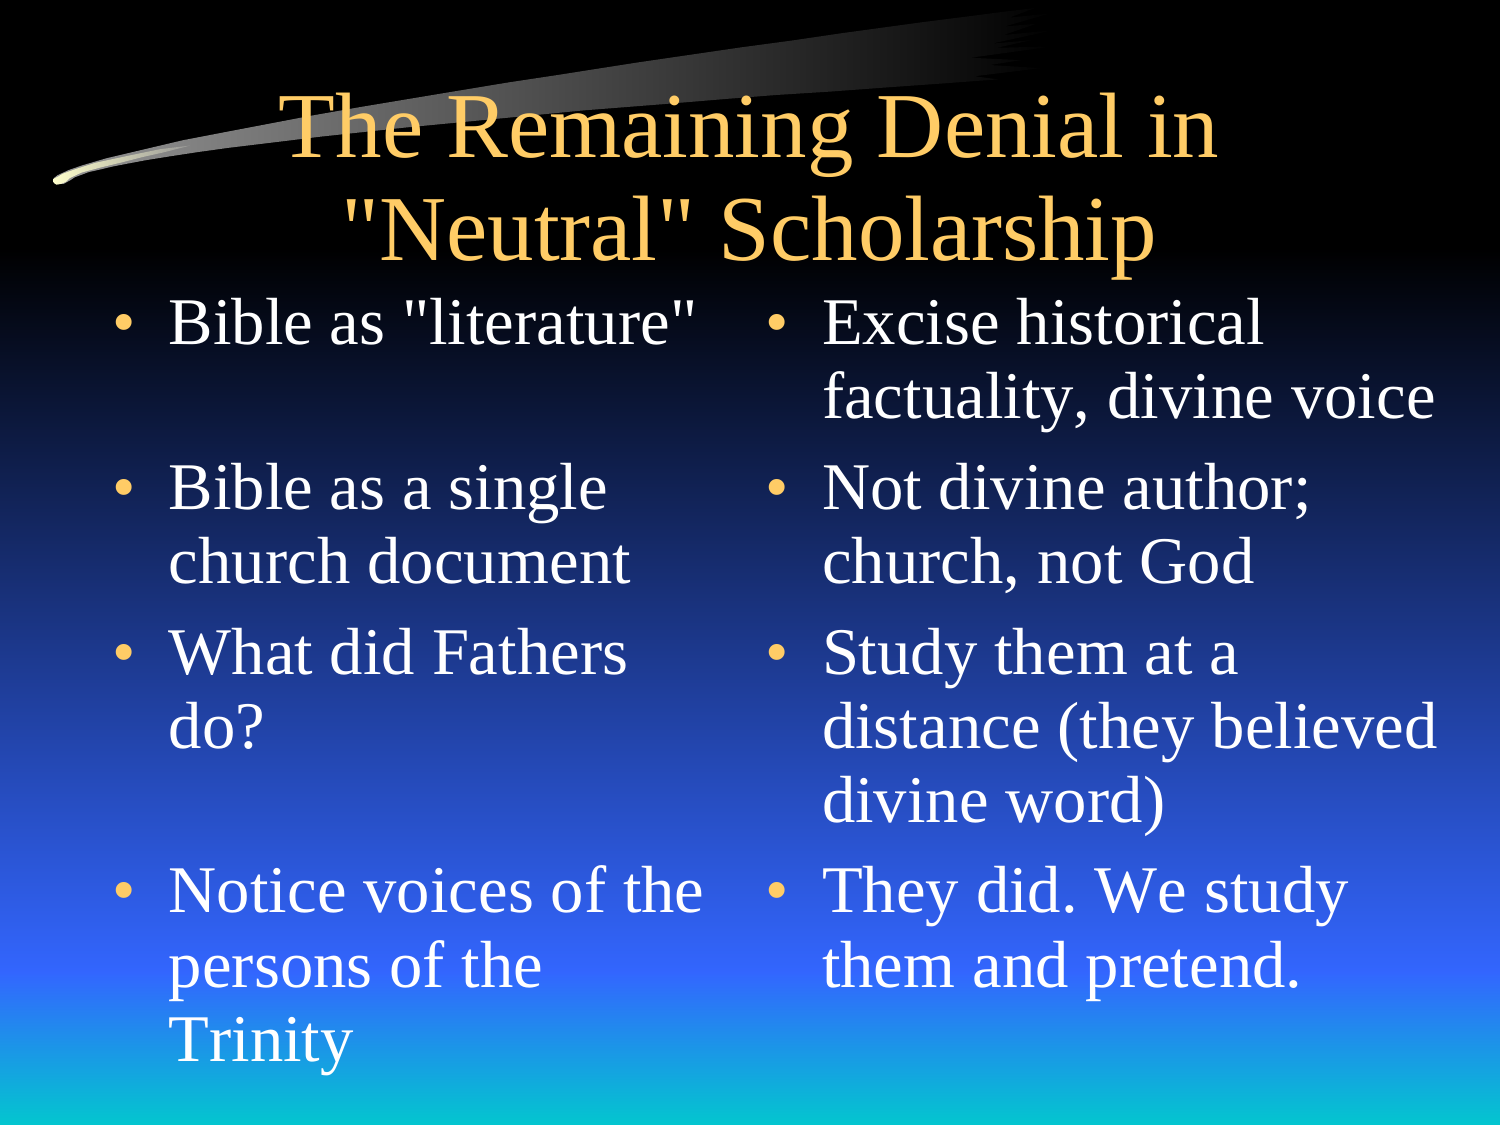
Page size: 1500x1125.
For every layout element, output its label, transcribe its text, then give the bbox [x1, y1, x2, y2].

title The Remaining Denial in "Neutral" Scholarship [112, 74, 1388, 281]
list Excise historical factuality, divine voice Not divine author; church, not God Study them at a distance (they believed divine word) They did. We study them and pretend. [765, 285, 1463, 1002]
list Bible as "literature" Bible as a single church document What did Fathers do? Notice voices of the persons of the Trinity [112, 285, 735, 1076]
